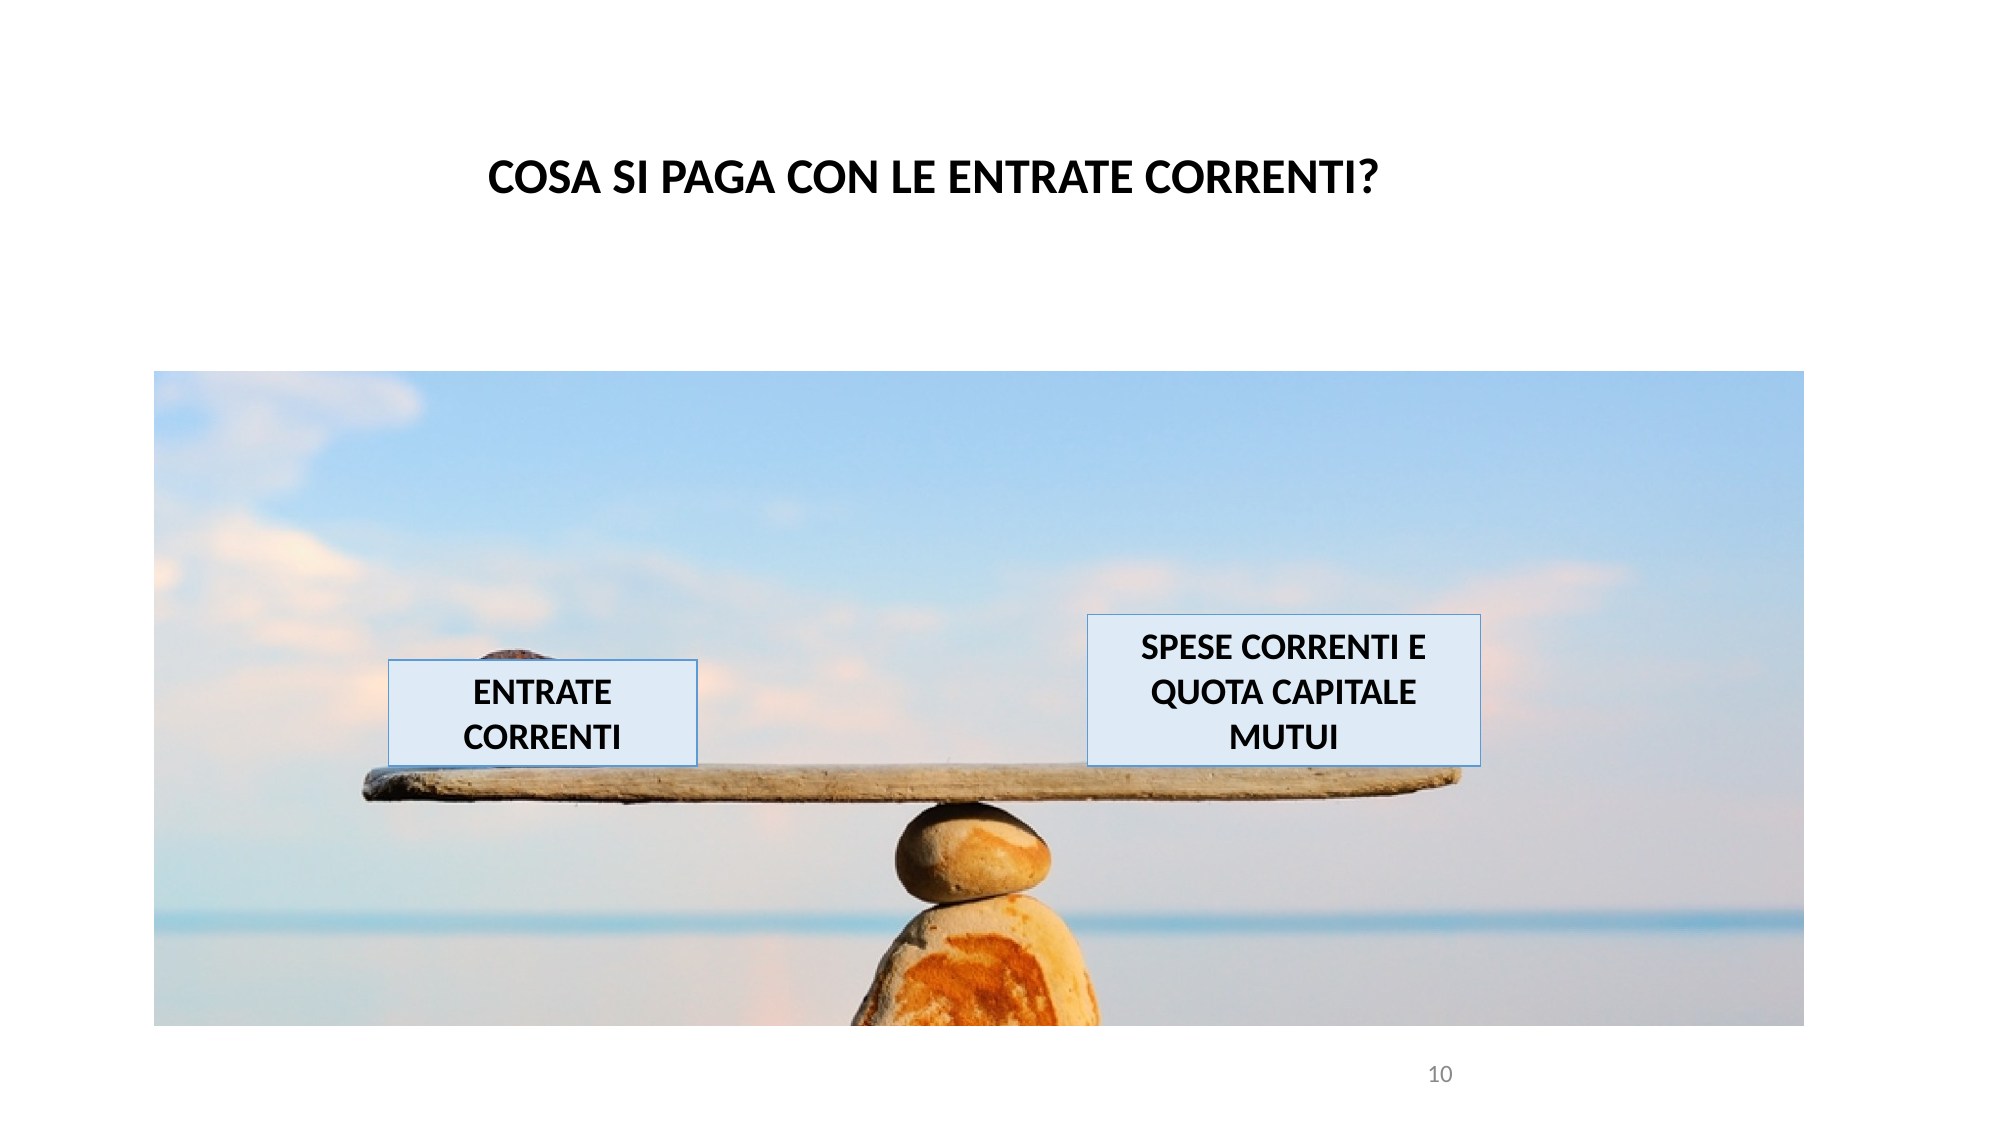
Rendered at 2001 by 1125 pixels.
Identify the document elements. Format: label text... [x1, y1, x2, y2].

text_box [1412, 1042, 1863, 1103]
text_box COSA SI PAGA CON LE ENTRATE CORRENTI? [473, 135, 1481, 212]
text_box SPESE CORRENTI E QUOTA CAPITALE MUTUI [1087, 614, 1481, 766]
picture [154, 371, 1804, 1026]
text_box ENTRATE CORRENTI [388, 659, 697, 766]
